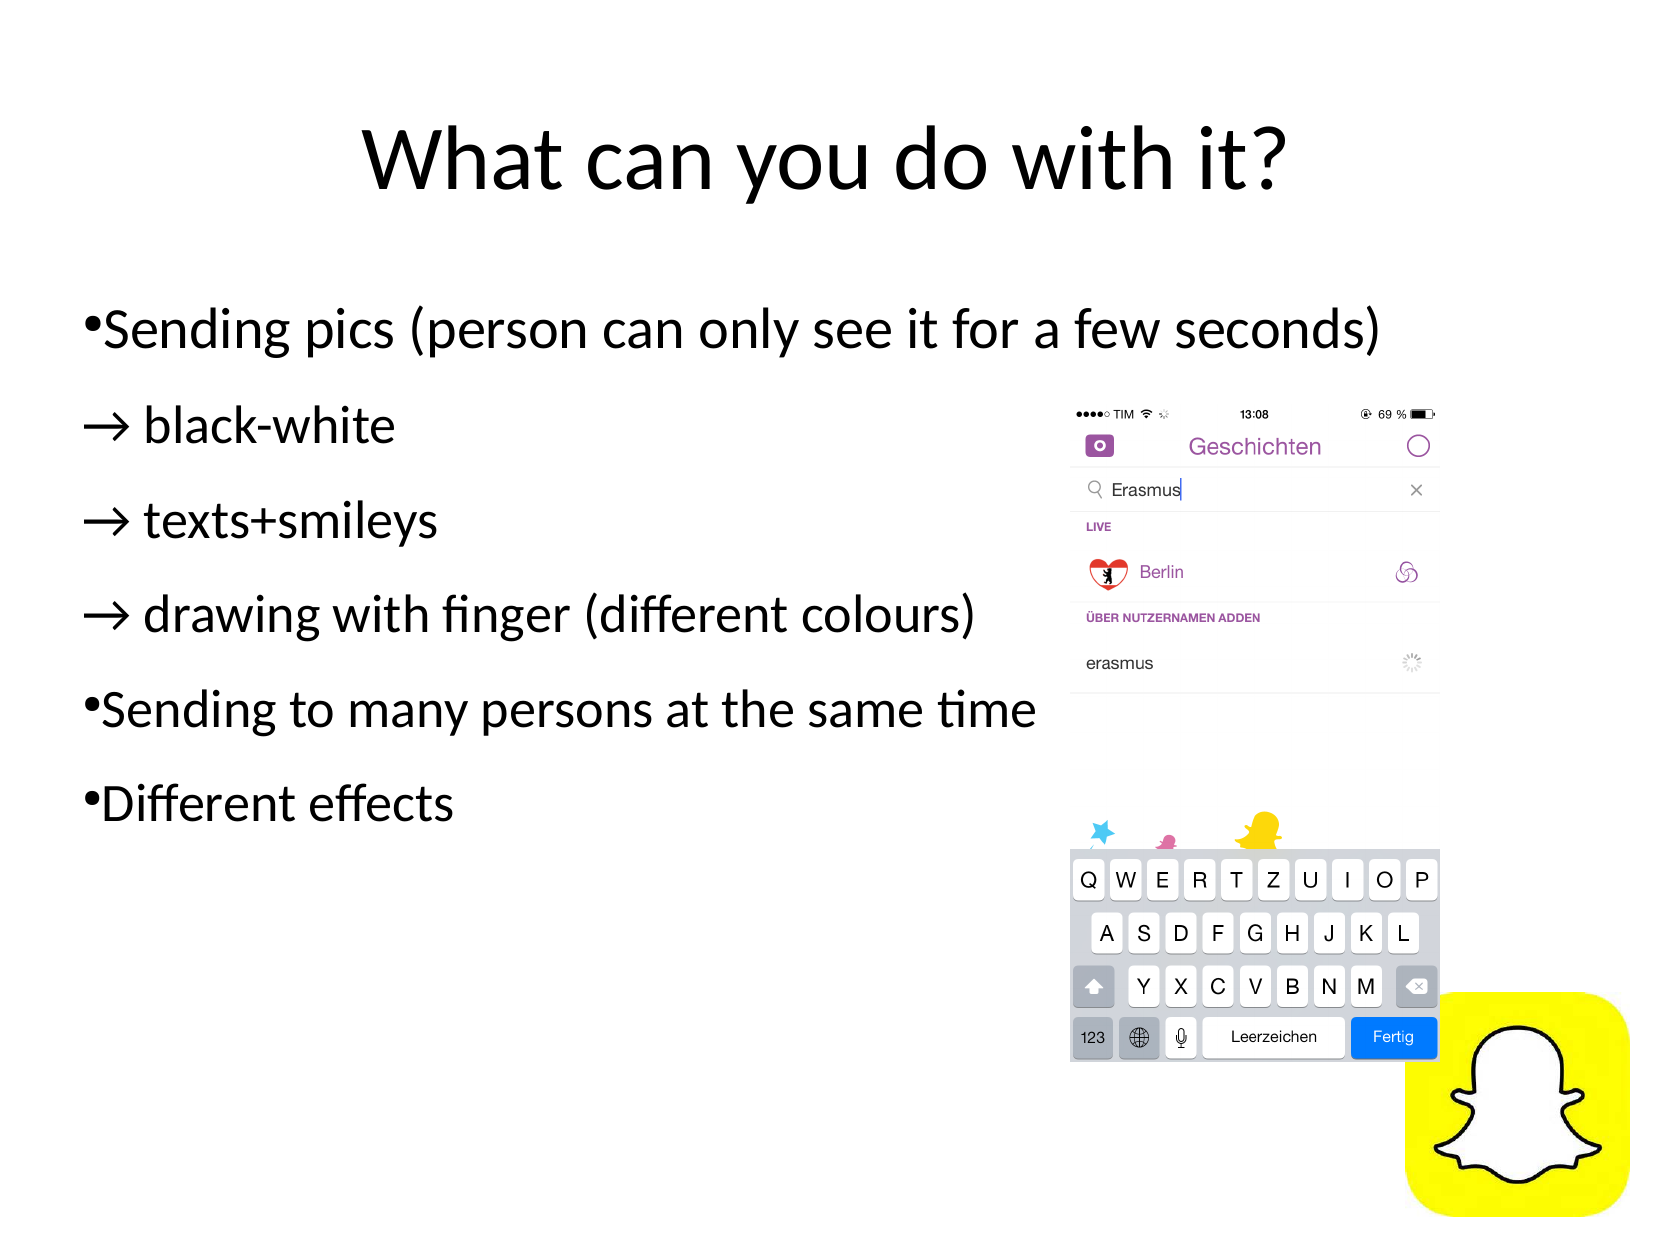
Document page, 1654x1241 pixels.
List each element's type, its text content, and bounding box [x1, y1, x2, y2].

title What can you do with it? [82, 49, 1571, 257]
picture [1070, 404, 1630, 1217]
list Sending pics (person can only see it for a few seconds) → black-white → texts+smileys → drawing with finger (different colours) Sending to many persons at the same time Different effects [82, 290, 1619, 1138]
